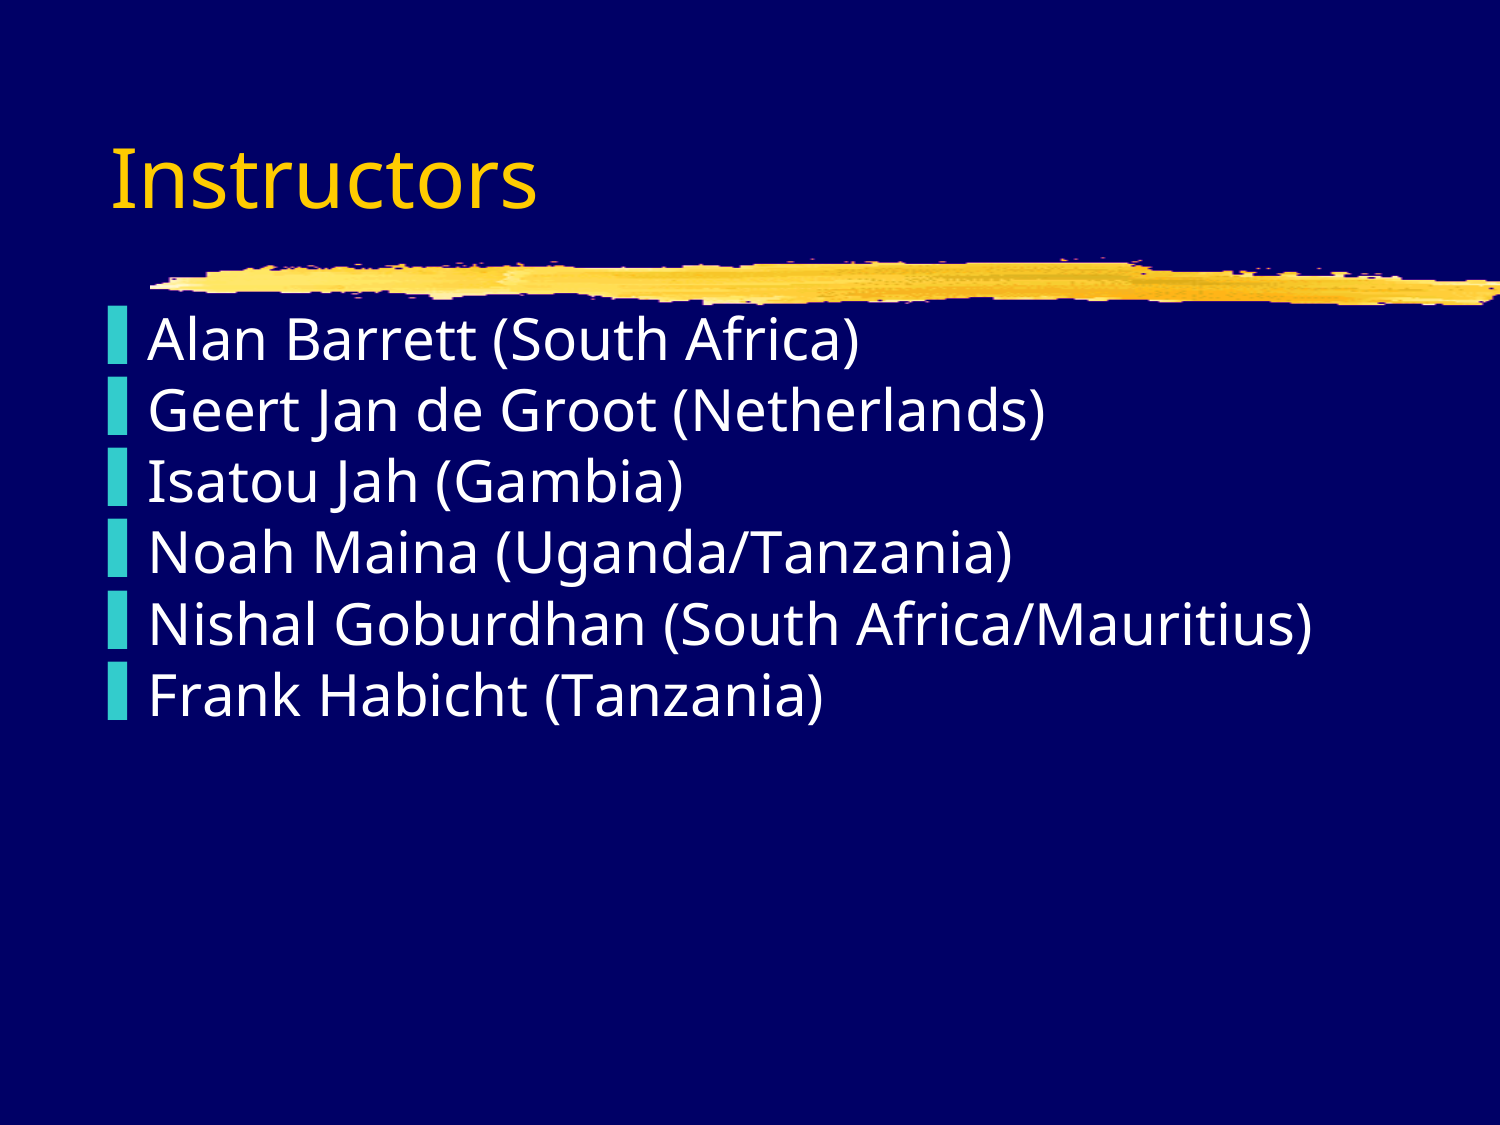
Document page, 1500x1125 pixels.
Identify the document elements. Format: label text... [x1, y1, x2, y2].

title Instructors [110, 78, 1391, 297]
list Alan Barrett (South Africa)‏ Geert Jan de Groot (Netherlands) Isatou Jah (Gambia) Noah Maina (Uganda/Tanzania) Nishal Goburdhan (South Africa/Mauritius) Frank Habicht (Tanzania) [93, 316, 1375, 1025]
picture [150, 252, 1500, 316]
